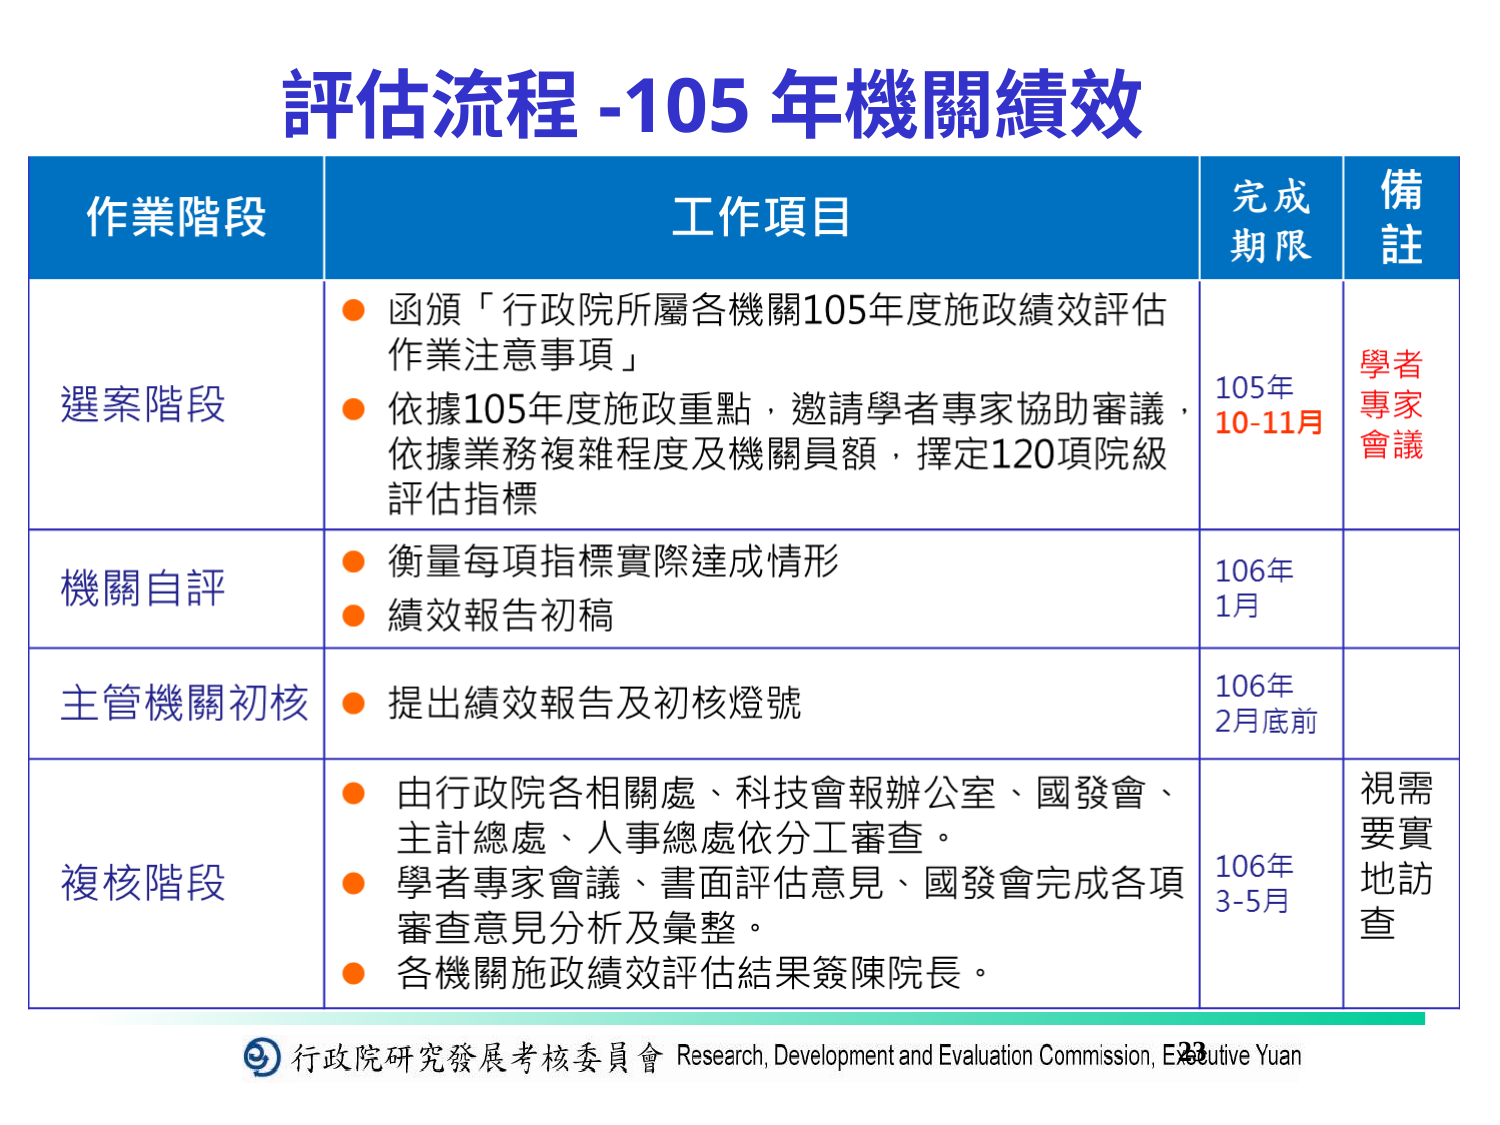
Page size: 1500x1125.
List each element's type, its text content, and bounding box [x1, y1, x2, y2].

text_box [1162, 1021, 1476, 1101]
picture [28, 149, 1460, 1021]
text_box 評估流程-105年機關績效 [171, 49, 1254, 149]
